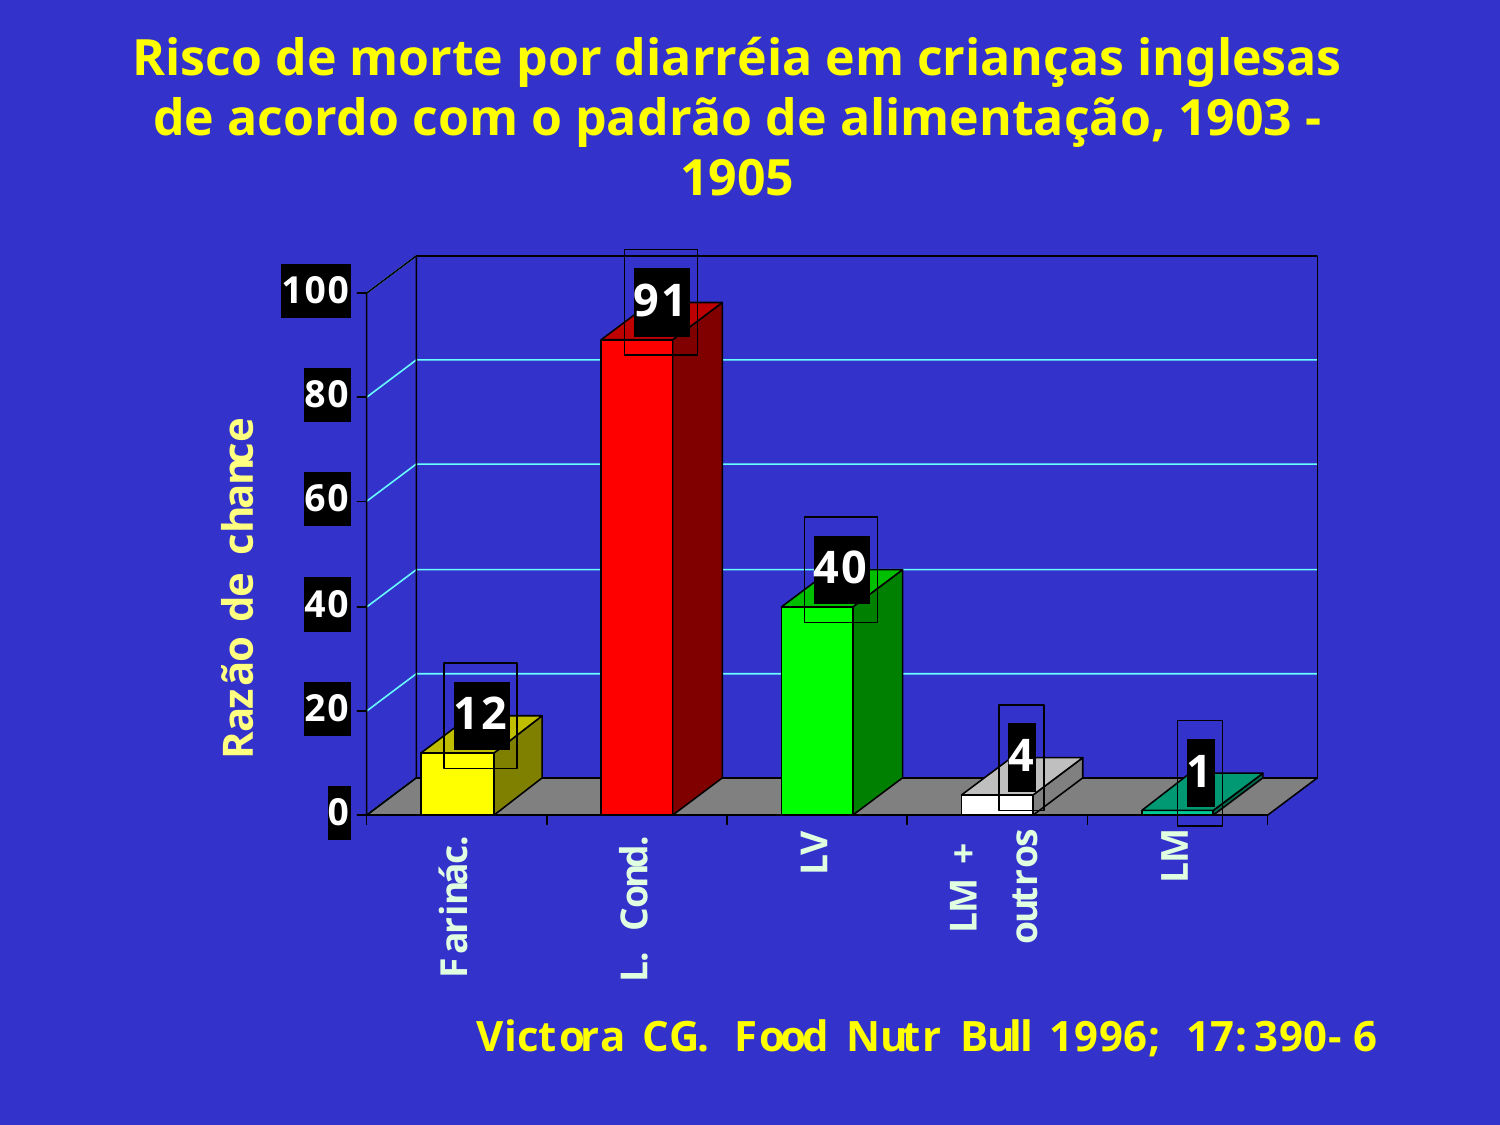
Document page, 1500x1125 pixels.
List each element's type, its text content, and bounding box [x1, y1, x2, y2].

title Risco de morte por diarréia em crianças inglesas de acordo com o padrão de alimentação, 1903 -1905 [99, 17, 1375, 213]
chart [79, 237, 1394, 1097]
